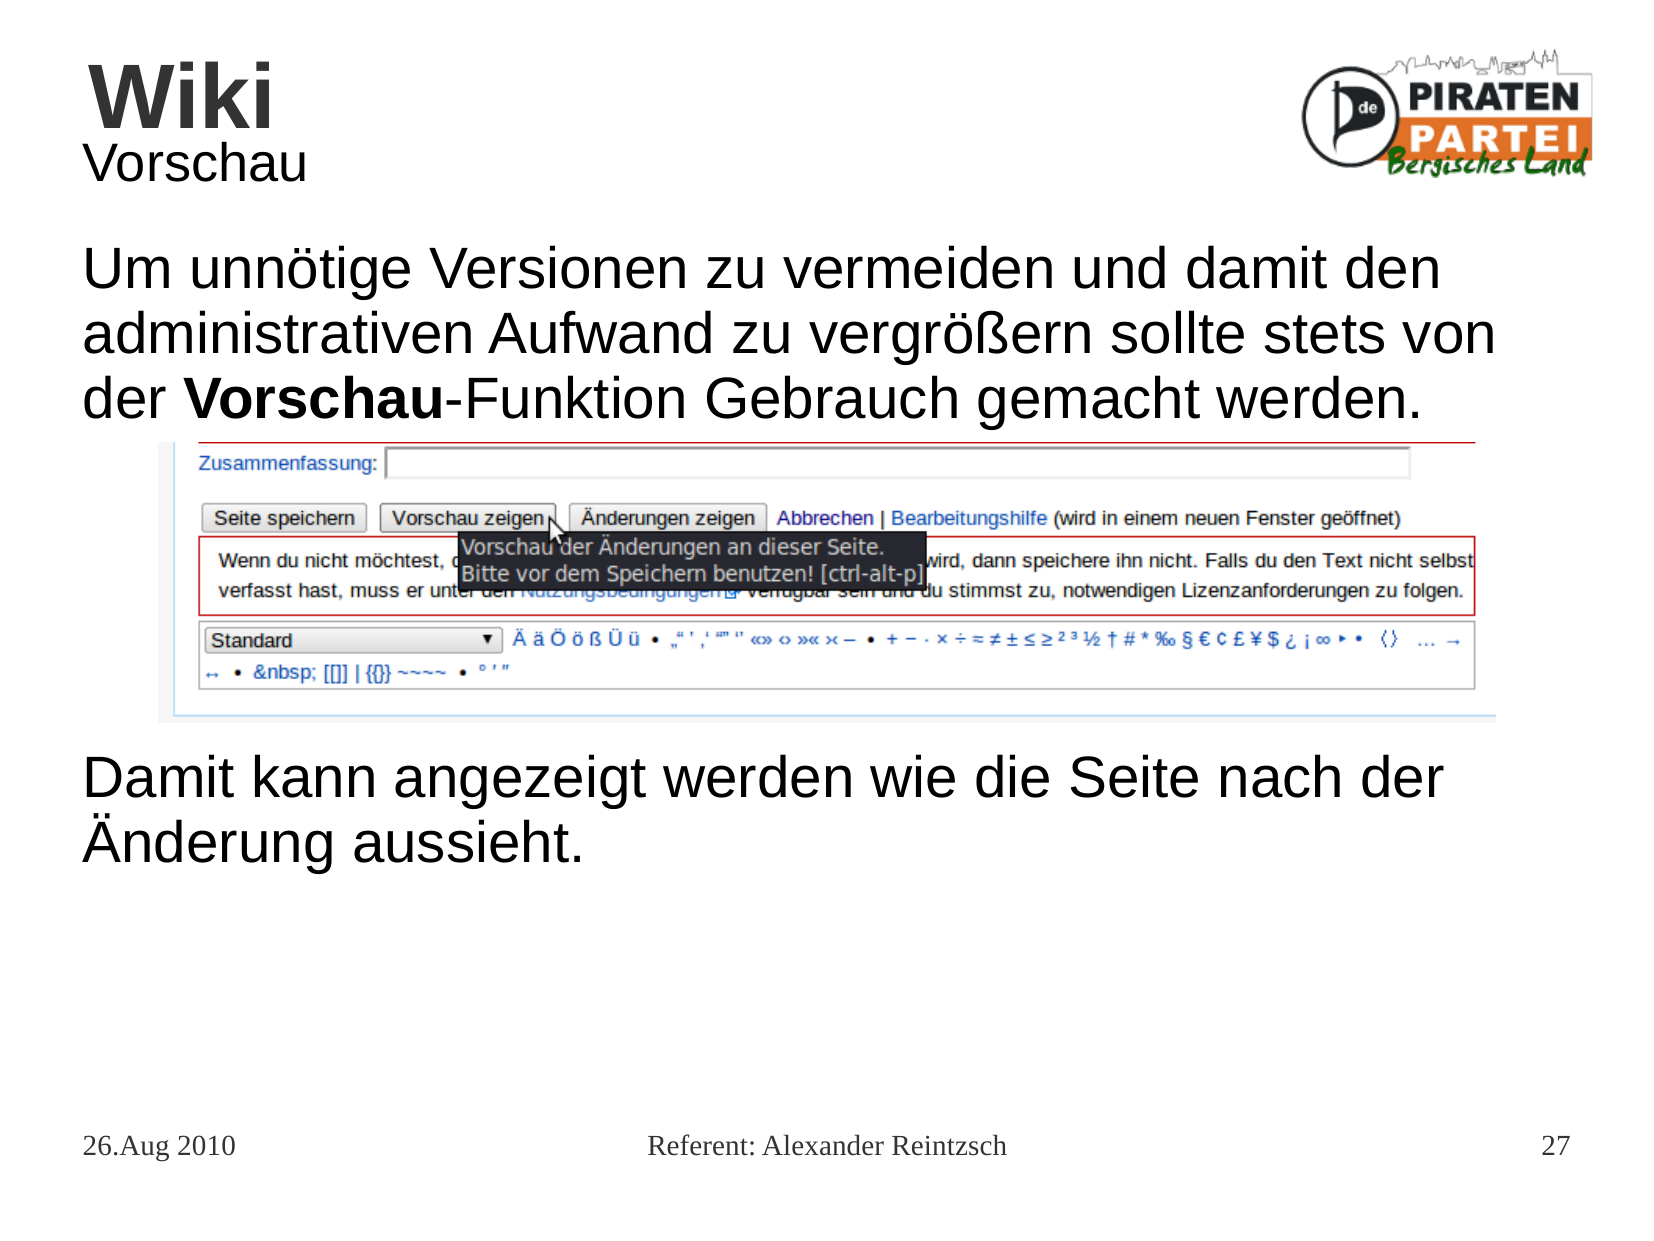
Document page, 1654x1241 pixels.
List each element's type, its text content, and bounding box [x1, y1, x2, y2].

list Um unnötige Versionen zu vermeiden und damit den administrativen Aufwand zu vergrößern sollte stets von der Vorschau-Funktion Gebrauch gemacht werden. Damit kann angezeigt werden wie die Seite nach der Änderung aussieht. [82, 236, 1571, 1064]
picture [158, 442, 1496, 723]
picture [1299, 48, 1595, 178]
title Vorschau [82, 118, 1300, 207]
